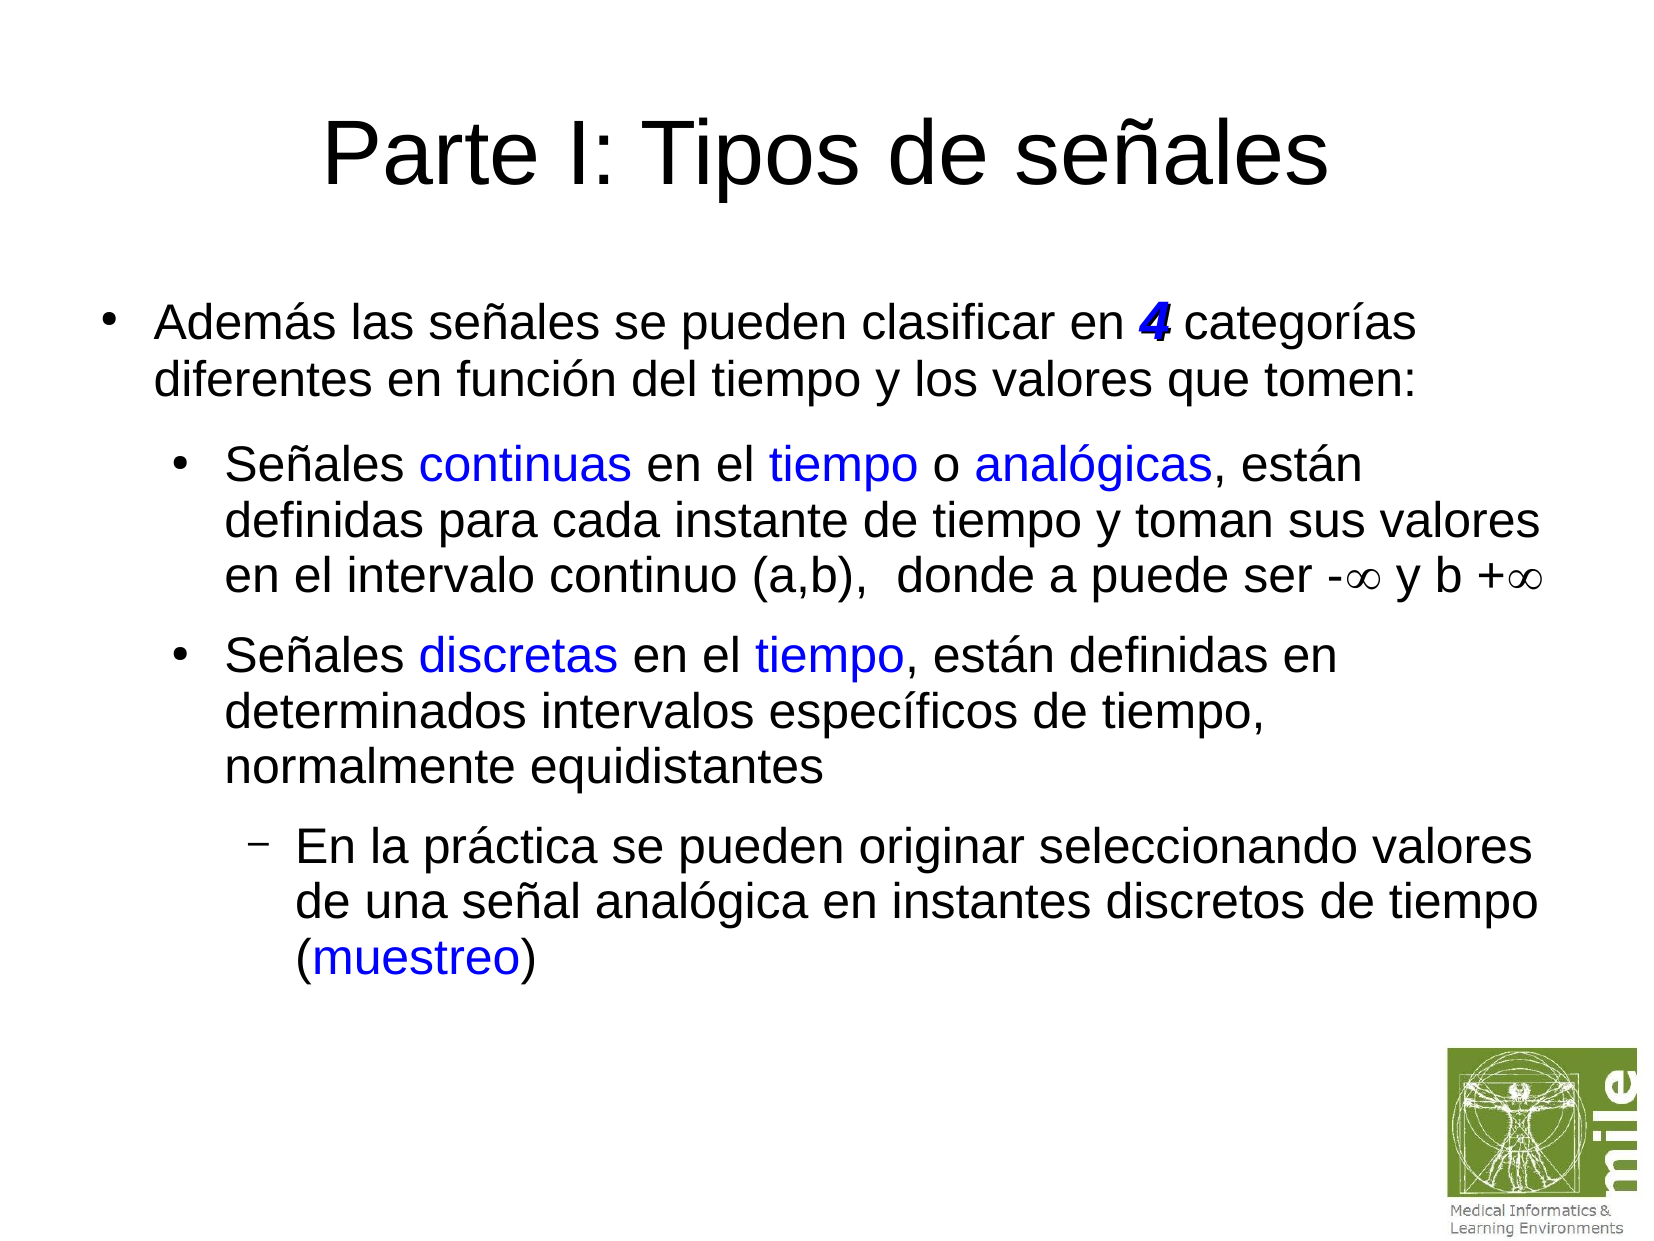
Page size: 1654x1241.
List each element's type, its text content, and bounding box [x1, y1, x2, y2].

list Además las señales se pueden clasificar en 4 categorías diferentes en función del tiempo y los valores que tomen: Señales continuas en el tiempo o analógicas, están definidas para cada instante de tiempo y toman sus valores en el intervalo continuo (a,b), donde a puede ser - y b + Señales discretas en el tiempo, están definidas en determinados intervalos específicos de tiempo, normalmente equidistantes En la práctica se pueden originar seleccionando valores de una señal analógica en instantes discretos de tiempo (muestreo) [82, 290, 1571, 1109]
picture [1440, 1033, 1654, 1241]
title Parte I: Tipos de señales [82, 49, 1571, 257]
